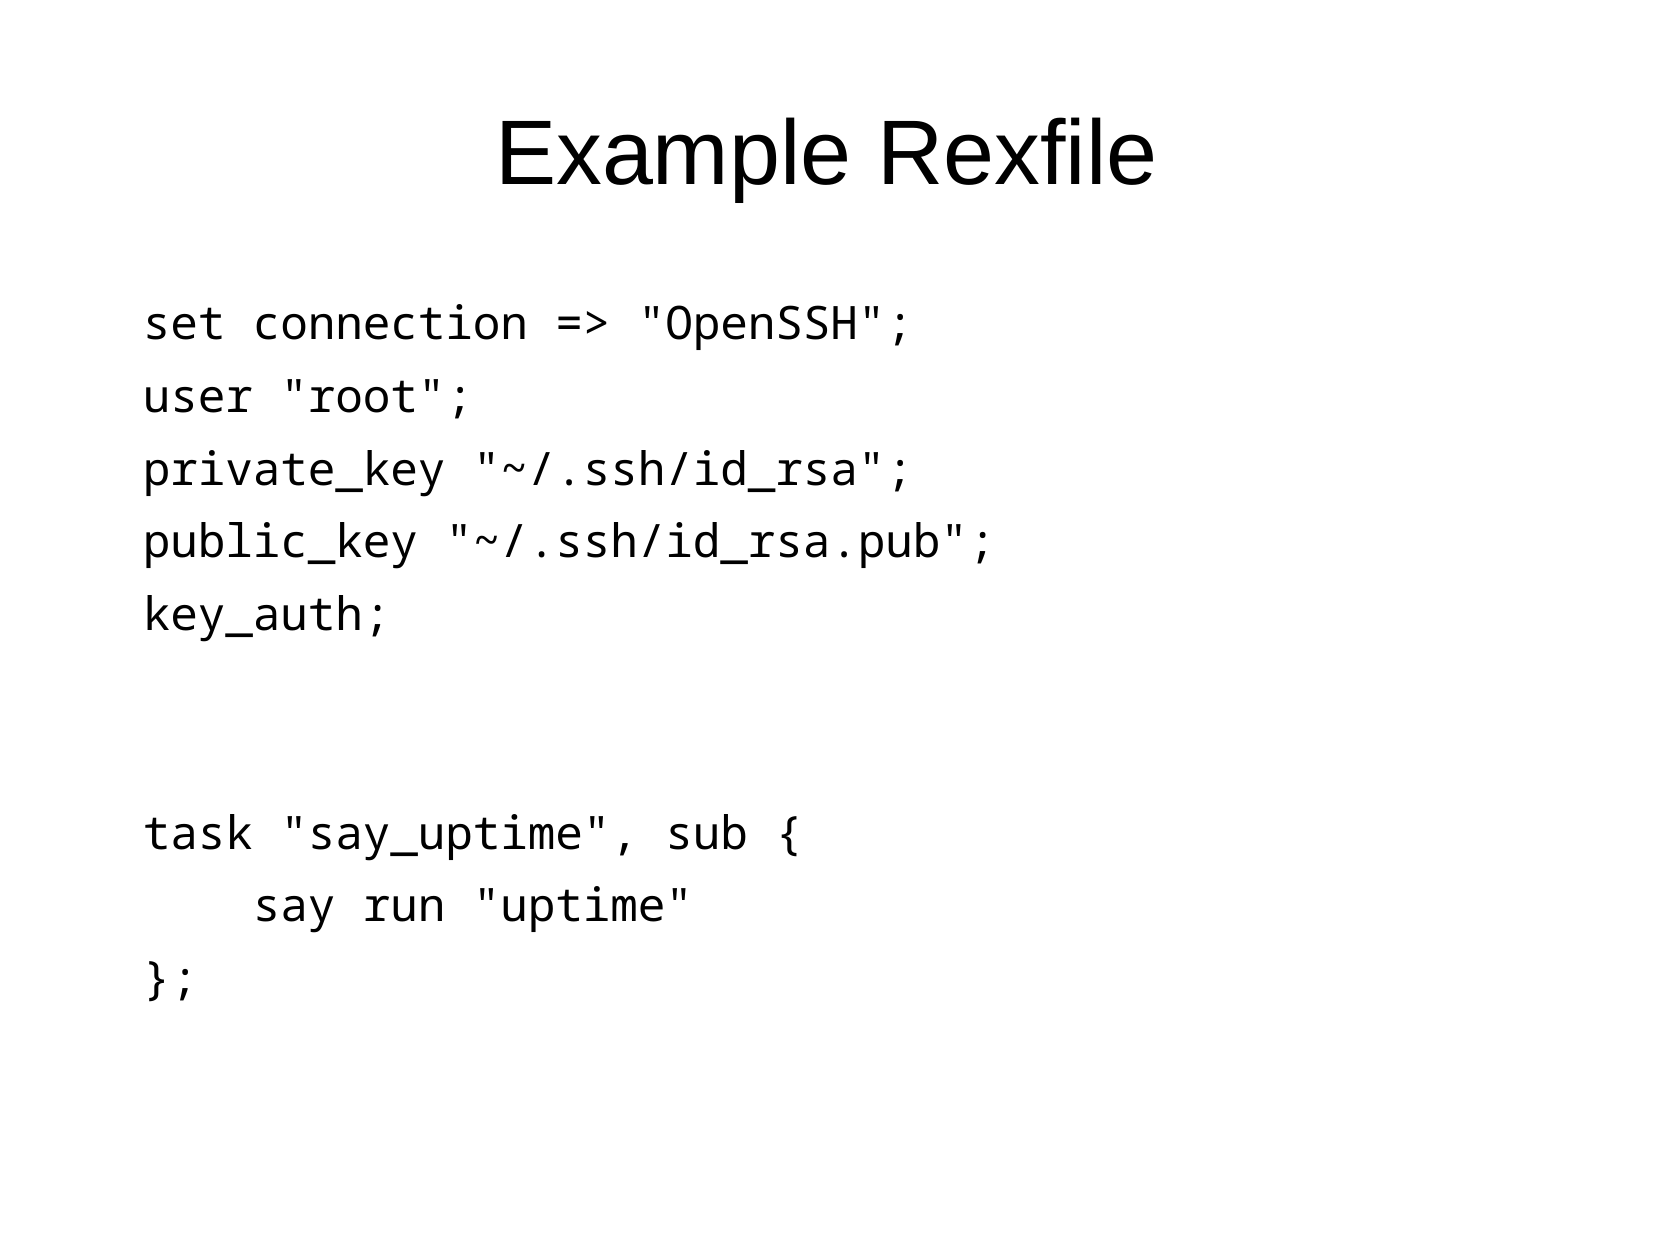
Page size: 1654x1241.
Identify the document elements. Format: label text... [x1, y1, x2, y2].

title Example Rexfile [82, 49, 1571, 257]
list set connection => "OpenSSH"; user "root"; private_key "~/.ssh/id_rsa"; public_key "~/.ssh/id_rsa.pub"; key_auth; task "say_uptime", sub { say run "uptime" }; [82, 290, 1571, 1010]
